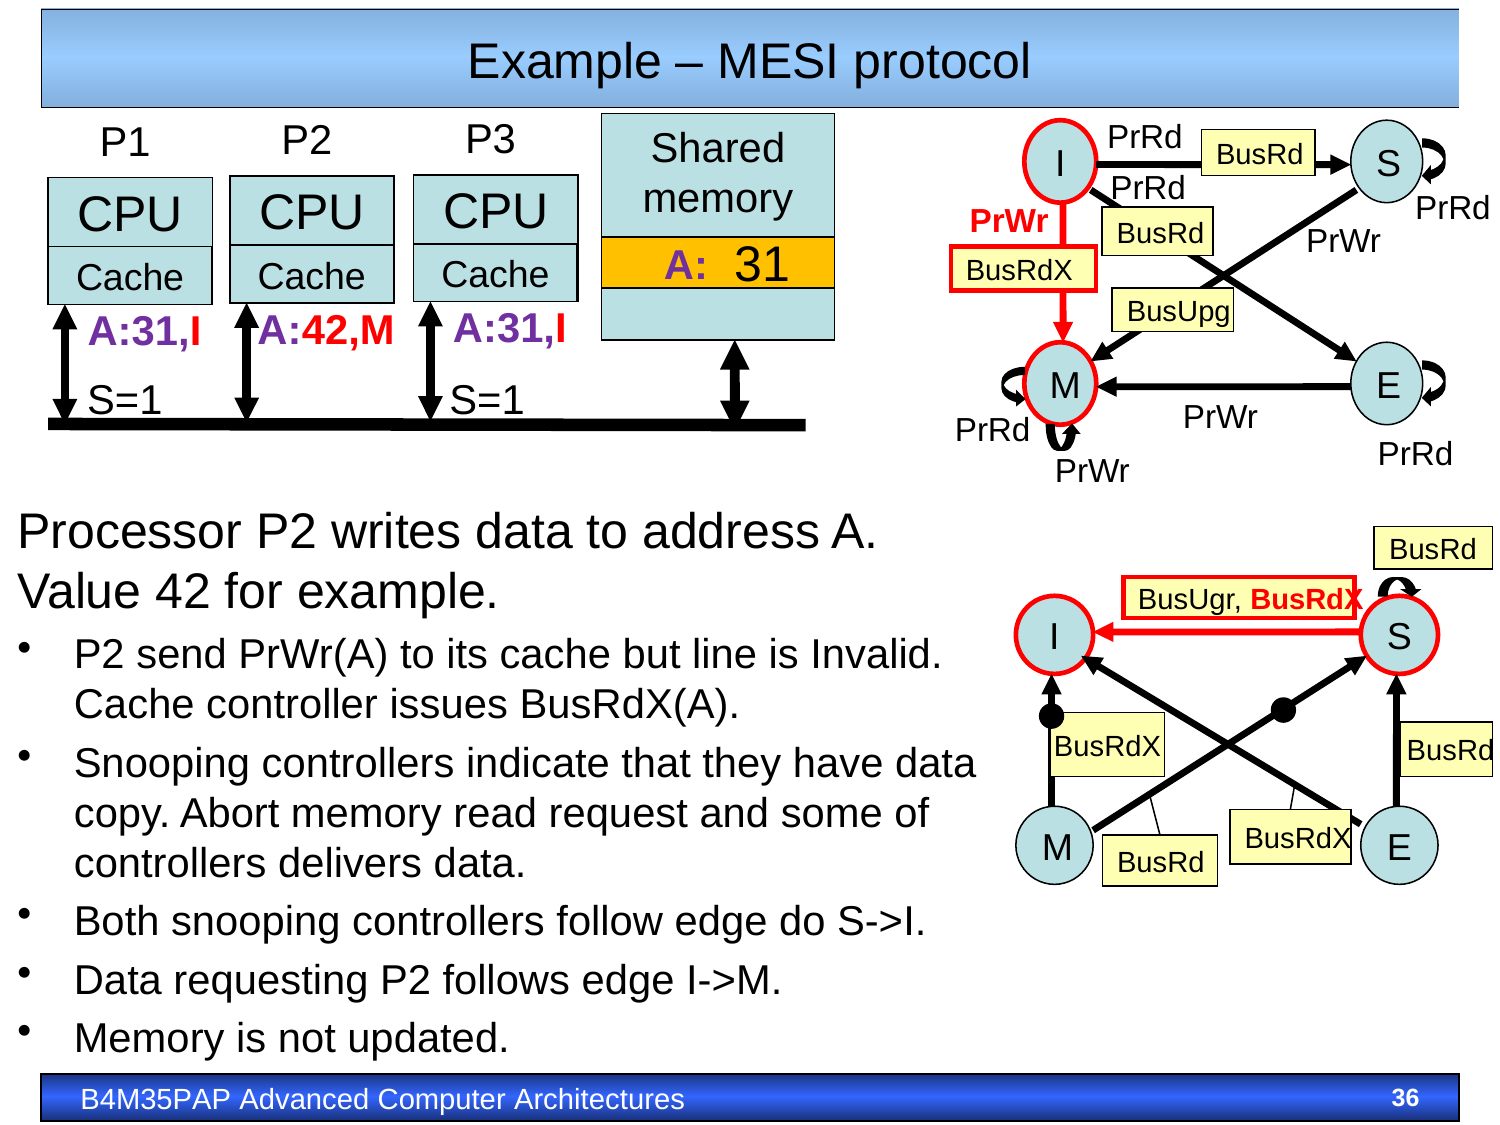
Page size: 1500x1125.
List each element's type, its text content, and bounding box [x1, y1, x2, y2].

text_box I [1024, 120, 1058, 191]
text_box S [1360, 595, 1439, 674]
text_box PrRd [1400, 178, 1500, 234]
text_box BusRdX [950, 246, 1097, 291]
text_box 31 [705, 223, 805, 299]
text_box PrWr [954, 191, 1064, 247]
text_box [805, 237, 835, 289]
text_box PrWr [950, 441, 1234, 542]
text_box Shared memory [601, 289, 835, 340]
text_box PrWr [1291, 211, 1423, 312]
text_box P1 [83, 108, 167, 172]
text_box Cache [48, 246, 212, 305]
text_box [1046, 424, 1079, 451]
text_box A:31,I [72, 296, 217, 362]
text_box M [1024, 342, 1097, 425]
text_box Processor P2 writes data to address A. Value 42 for example. P2 send PrWr(A) to its cache but line is Invalid. Cache controller issues BusRdX(A). Snooping controllers indicate that they have data copy. Abort memory read request and some of controllers delivers data. Both snooping controllers follow edge do S->I. Data requesting P2 follows edge I->M. Memory is not updated. [2, 491, 1006, 984]
text_box PrRd [1359, 424, 1472, 480]
text_box [1422, 139, 1445, 178]
text_box Cache [413, 243, 578, 302]
text_box E [1350, 342, 1423, 424]
text_box PrWr [1151, 387, 1290, 488]
text_box BusUgr, BusRdX [1123, 577, 1355, 618]
text_box S=1 [72, 365, 178, 431]
text_box BusRd [1244, 129, 1315, 176]
text_box Cache [229, 245, 394, 303]
text_box CPU [229, 176, 395, 295]
text_box PrRd [1054, 108, 1244, 163]
text_box [601, 237, 638, 289]
text_box [1271, 698, 1296, 723]
text_box PrRd [1058, 159, 1248, 214]
text_box BusRd [1373, 526, 1493, 570]
text_box Shared memory [601, 113, 835, 237]
text_box I [1015, 595, 1094, 674]
text_box E [1360, 806, 1439, 885]
text_box P2 [265, 108, 349, 171]
text_box BusRd [1102, 834, 1218, 886]
text_box A:42,M [242, 295, 410, 361]
text_box A:31,I [438, 293, 582, 359]
text_box [1002, 367, 1025, 400]
text_box [1039, 704, 1064, 729]
text_box [1378, 577, 1420, 596]
title Example – MESI protocol [41, 8, 1459, 108]
text_box CPU [413, 174, 578, 243]
text_box BusRd [1101, 214, 1213, 256]
text_box BusRd [1400, 722, 1493, 777]
text_box A: [638, 230, 724, 296]
text_box CPU [48, 177, 213, 296]
text_box BusRdX [1050, 712, 1165, 777]
text_box M [1015, 806, 1094, 885]
text_box BusUpg [1112, 287, 1234, 332]
text_box P3 [449, 108, 532, 170]
text_box S [1350, 120, 1423, 203]
text_box BusRdX [1229, 809, 1351, 864]
text_box S=1 [434, 365, 540, 431]
text_box [1422, 361, 1445, 405]
text_box PrRd [933, 400, 1046, 456]
